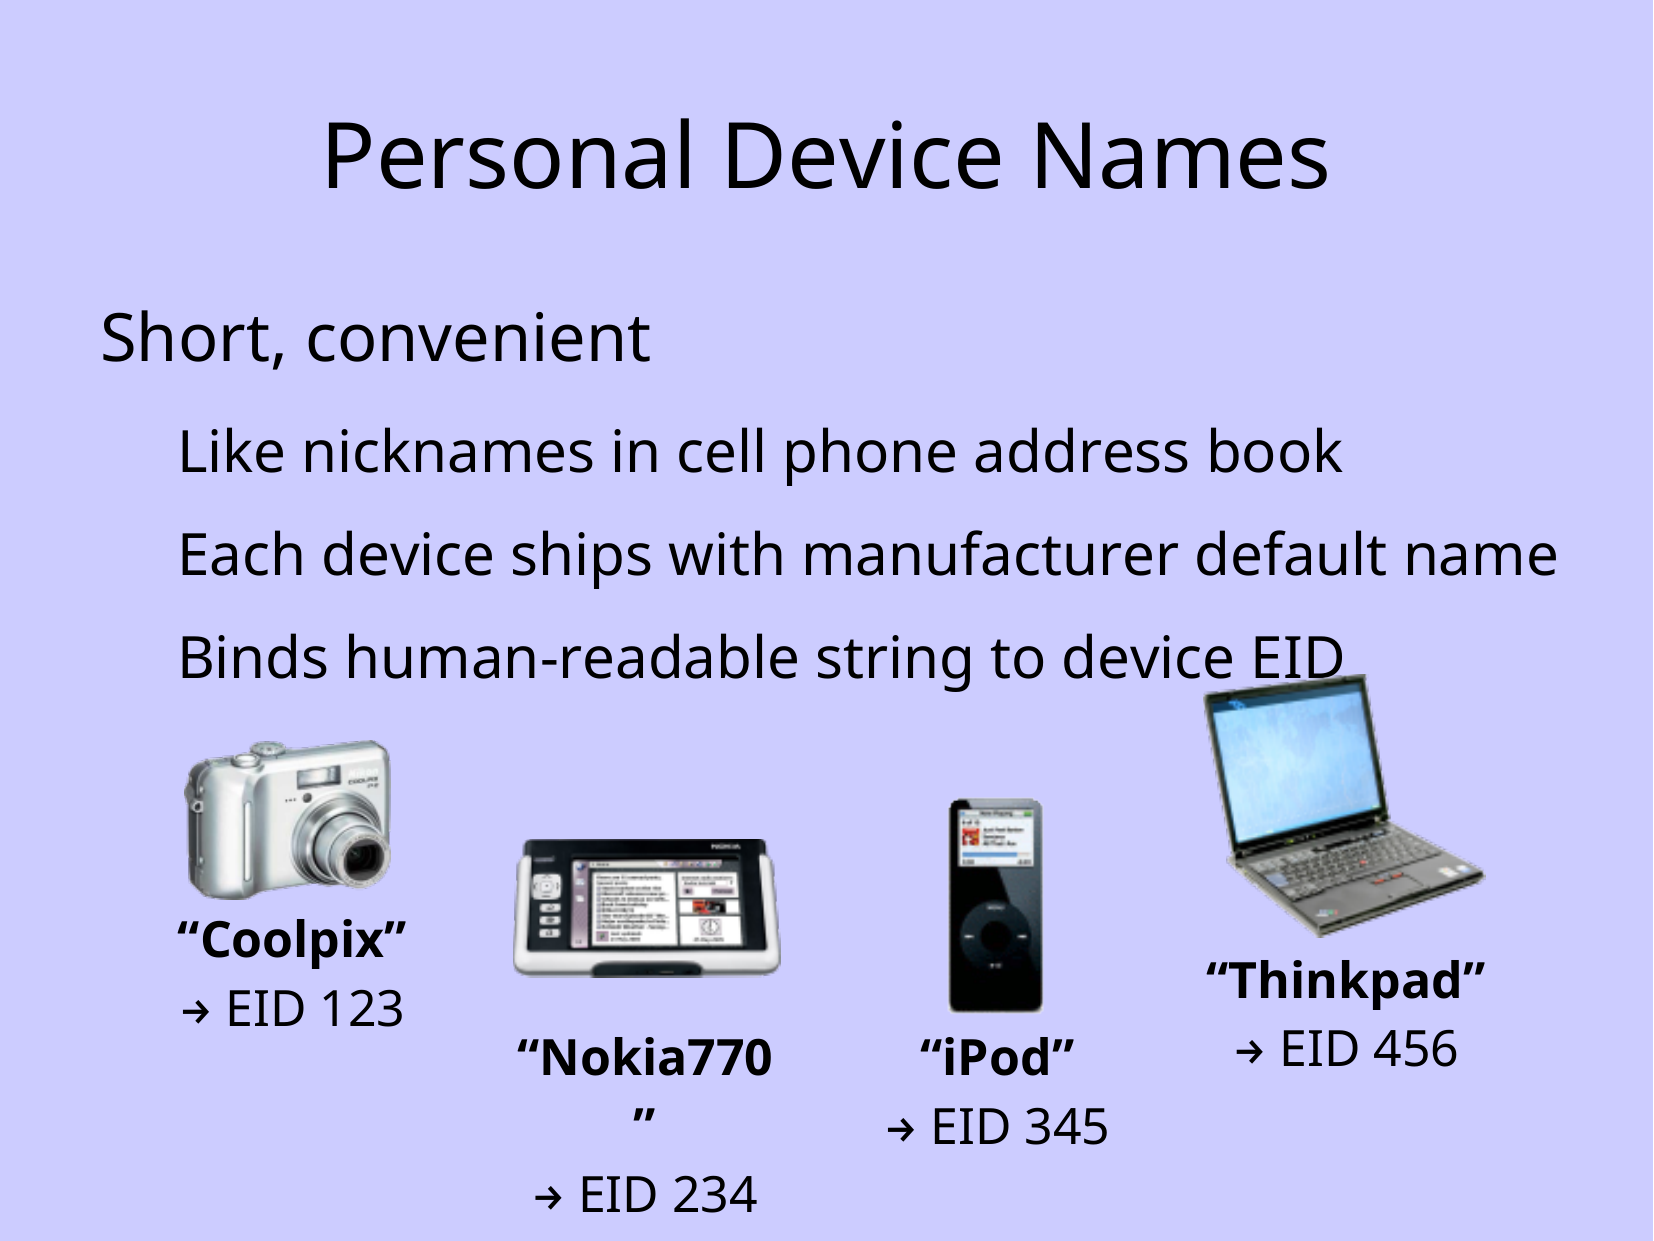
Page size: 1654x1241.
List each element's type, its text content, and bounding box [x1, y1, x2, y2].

text_box “Thinkpad” → EID 456 [1170, 937, 1523, 1071]
text_box “Nokia770” → EID 234 [495, 1014, 796, 1148]
picture [184, 740, 391, 901]
picture [513, 839, 781, 978]
title Personal Device Names [82, 49, 1571, 257]
text_box “Coolpix” → EID 123 [157, 896, 428, 1030]
picture [1203, 674, 1486, 937]
list Short, convenient Like nicknames in cell phone address book Each device ships with manufacturer default name Binds human-readable string to device EID [82, 290, 1571, 751]
text_box “iPod” → EID 345 [855, 1014, 1141, 1148]
picture [937, 789, 1058, 1014]
